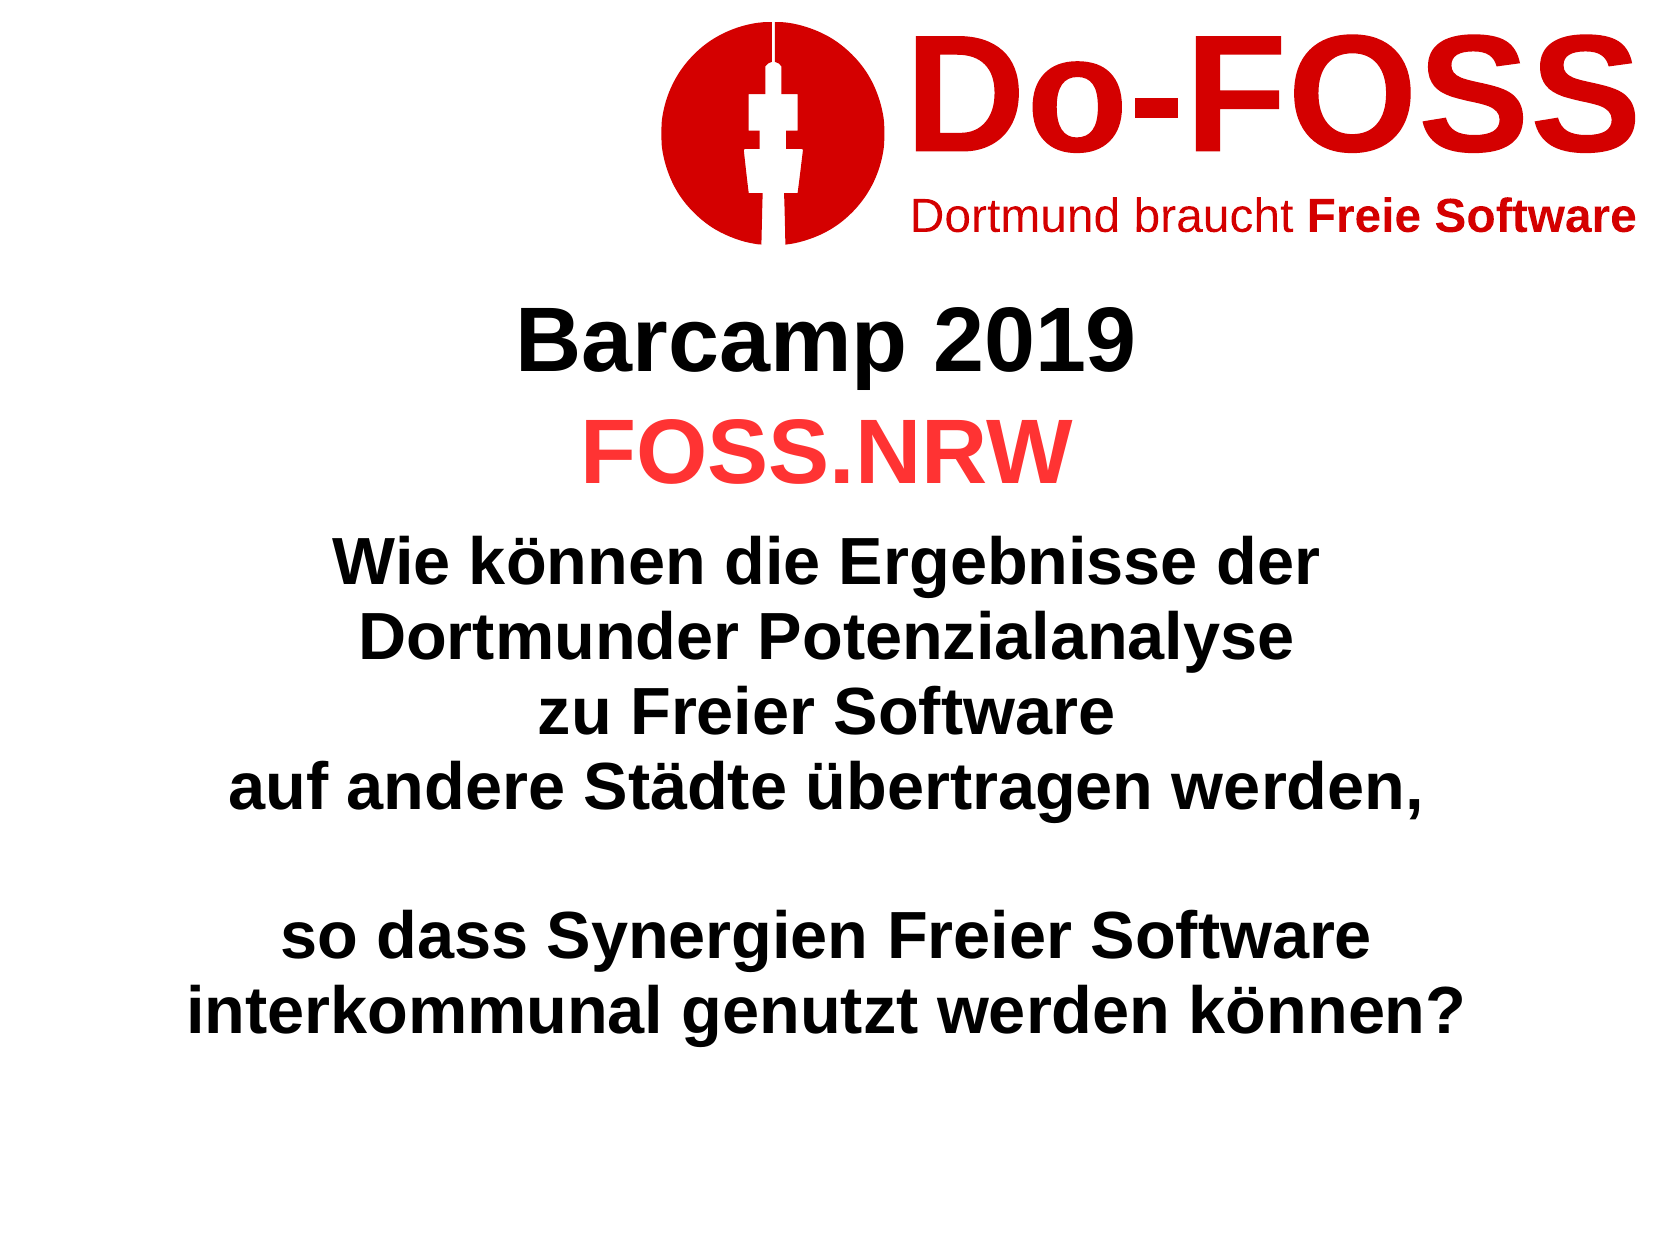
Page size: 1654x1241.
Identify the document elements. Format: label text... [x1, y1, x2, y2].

title Barcamp 2019 [82, 236, 1571, 348]
subtitle Wie können die Ergebnisse der Dortmunder Potenzialanalyse zu Freier Software auf andere Städte übertragen werden, so dass Synergien Freier Software interkommunal genutzt werden können? [82, 556, 1571, 1146]
title FOSS.NRW [0, 348, 1654, 556]
